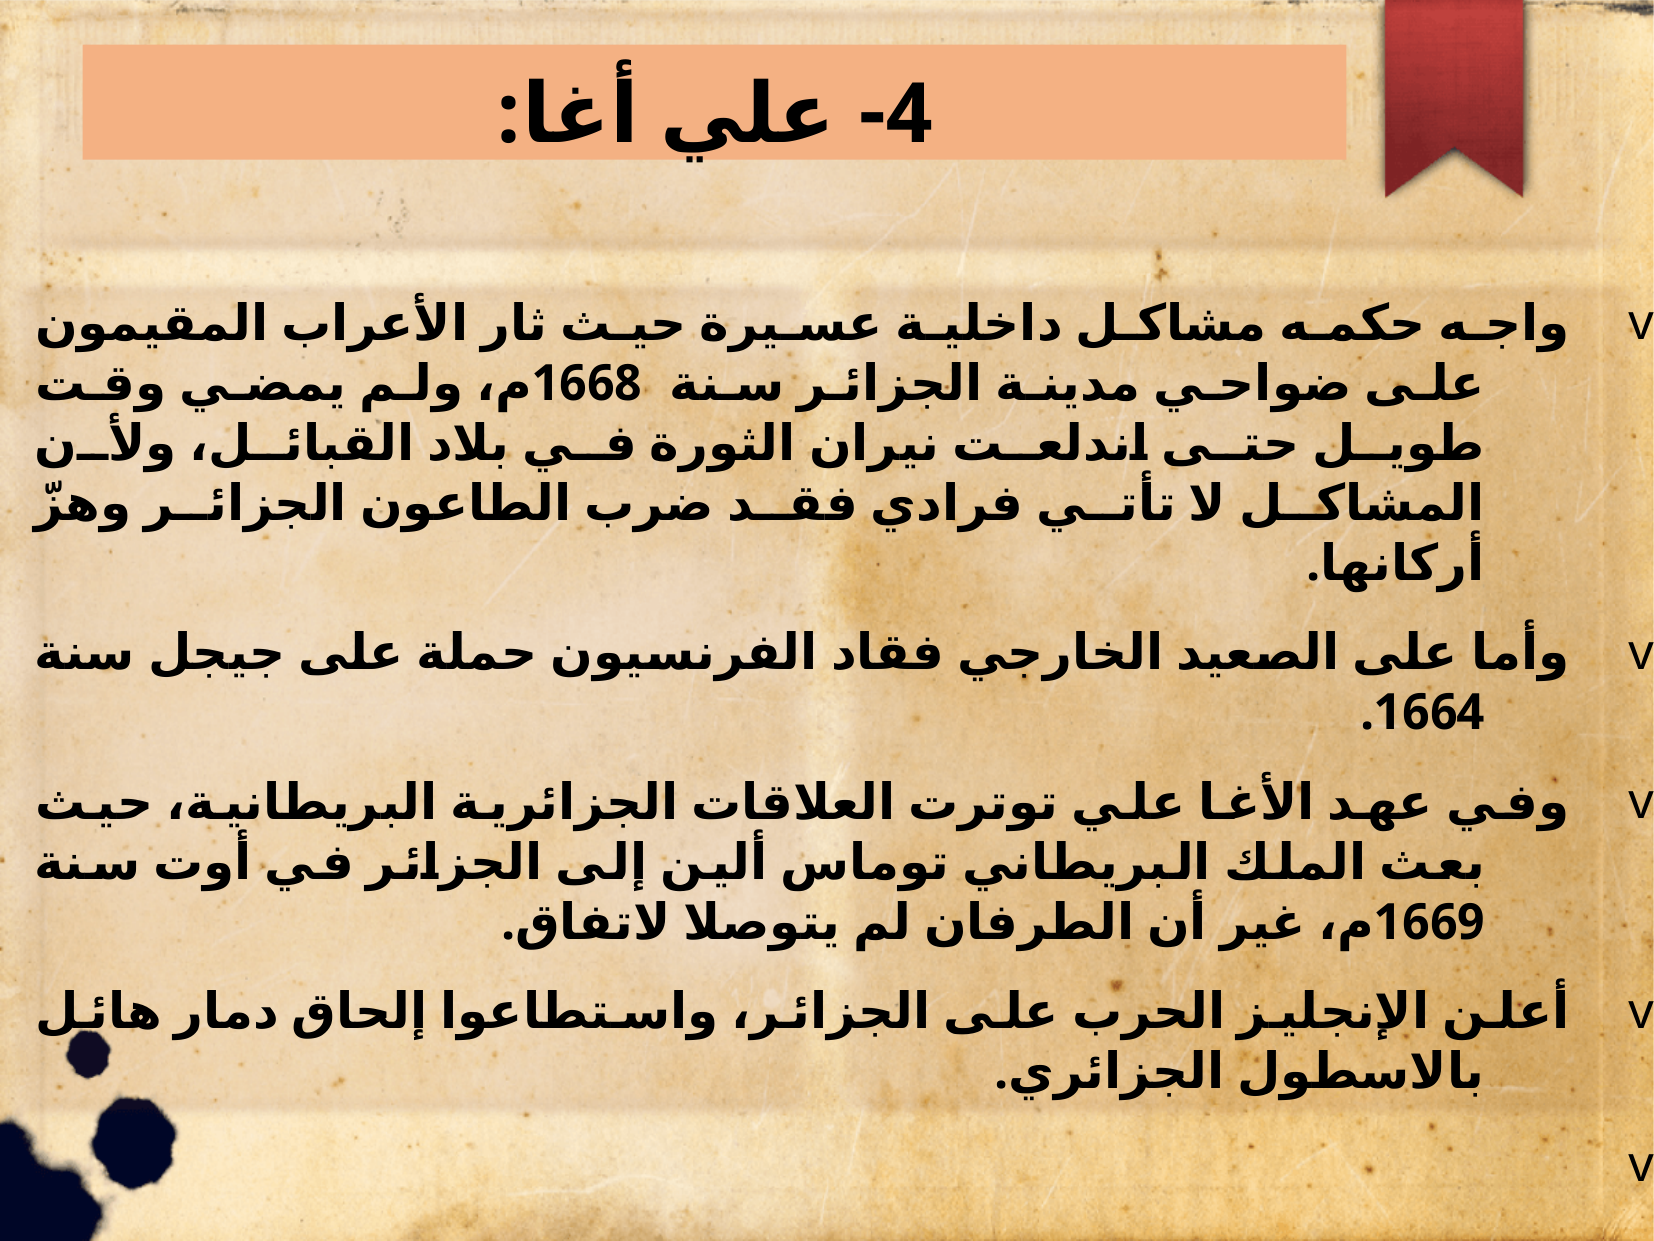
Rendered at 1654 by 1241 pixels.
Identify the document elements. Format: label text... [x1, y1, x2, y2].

list واجه حكمه مشاكل داخلية عسيرة حيث ثار الأعراب المقيمون على ضواحي مدينة الجزائر سنة 1668م، ولم يمضي وقت طويل حتى اندلعت نيران الثورة في بلاد القبائل، ولأن المشاكل لا تأتي فرادي فقد ضرب الطاعون الجزائر وهزّ أركانها. وأما على الصعيد الخارجي فقاد الفرنسيون حملة على جيجل سنة 1664. وفي عهد الأغا علي توترت العلاقات الجزائرية البريطانية، حيث بعث الملك البريطاني توماس ألين إلى الجزائر في أوت سنة 1669م، غير أن الطرفان لم يتوصلا لاتفاق. أعلن الإنجليز الحرب على الجزائر، واستطاعوا إلحاق دمار هائل بالاسطول الجزائري. [34, 290, 1654, 1207]
title 4- علي أغا: [82, 48, 1347, 156]
